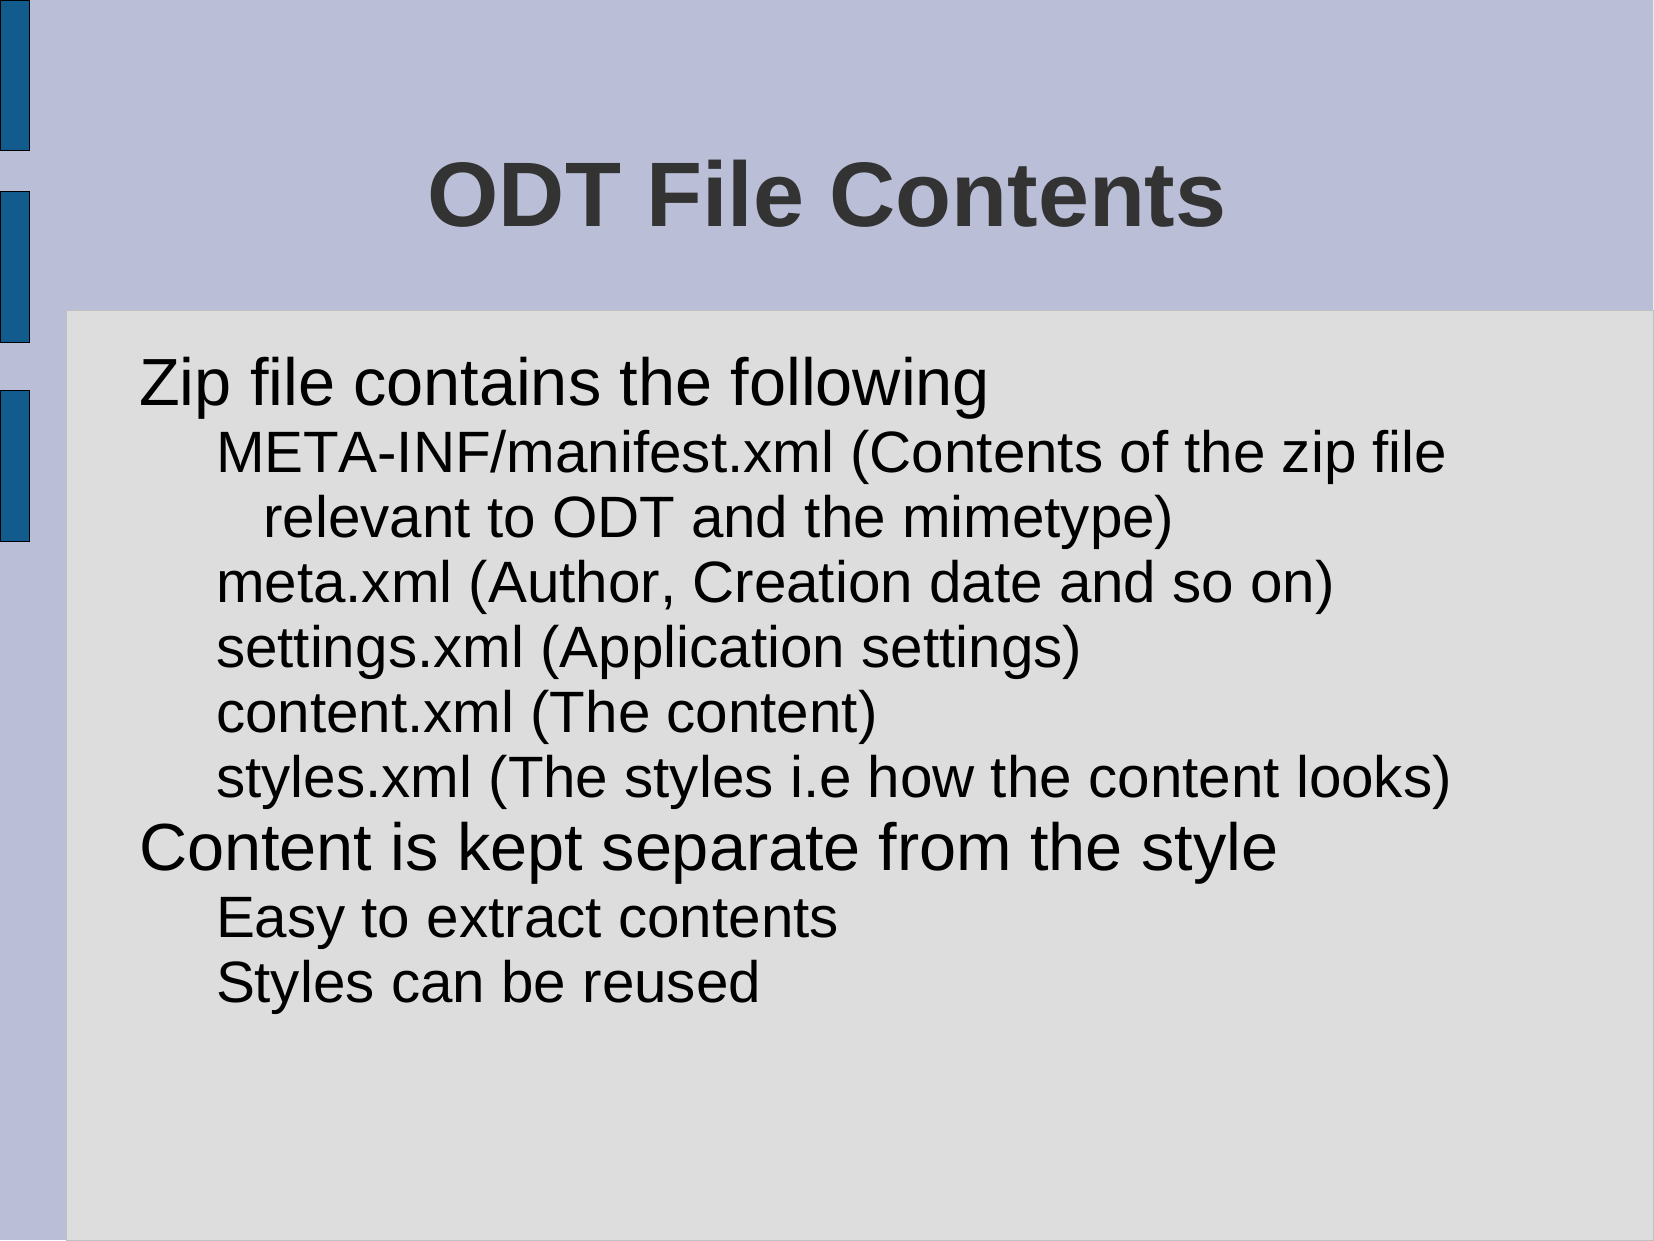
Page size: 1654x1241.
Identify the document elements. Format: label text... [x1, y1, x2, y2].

list Zip file contains the following META-INF/manifest.xml (Contents of the zip file relevant to ODT and the mimetype) meta.xml (Author, Creation date and so on) settings.xml (Application settings) content.xml (The content) styles.xml (The styles i.e how the content looks) Content is kept separate from the style Easy to extract contents Styles can be reused [121, 344, 1534, 1112]
title ODT File Contents [121, 98, 1534, 291]
